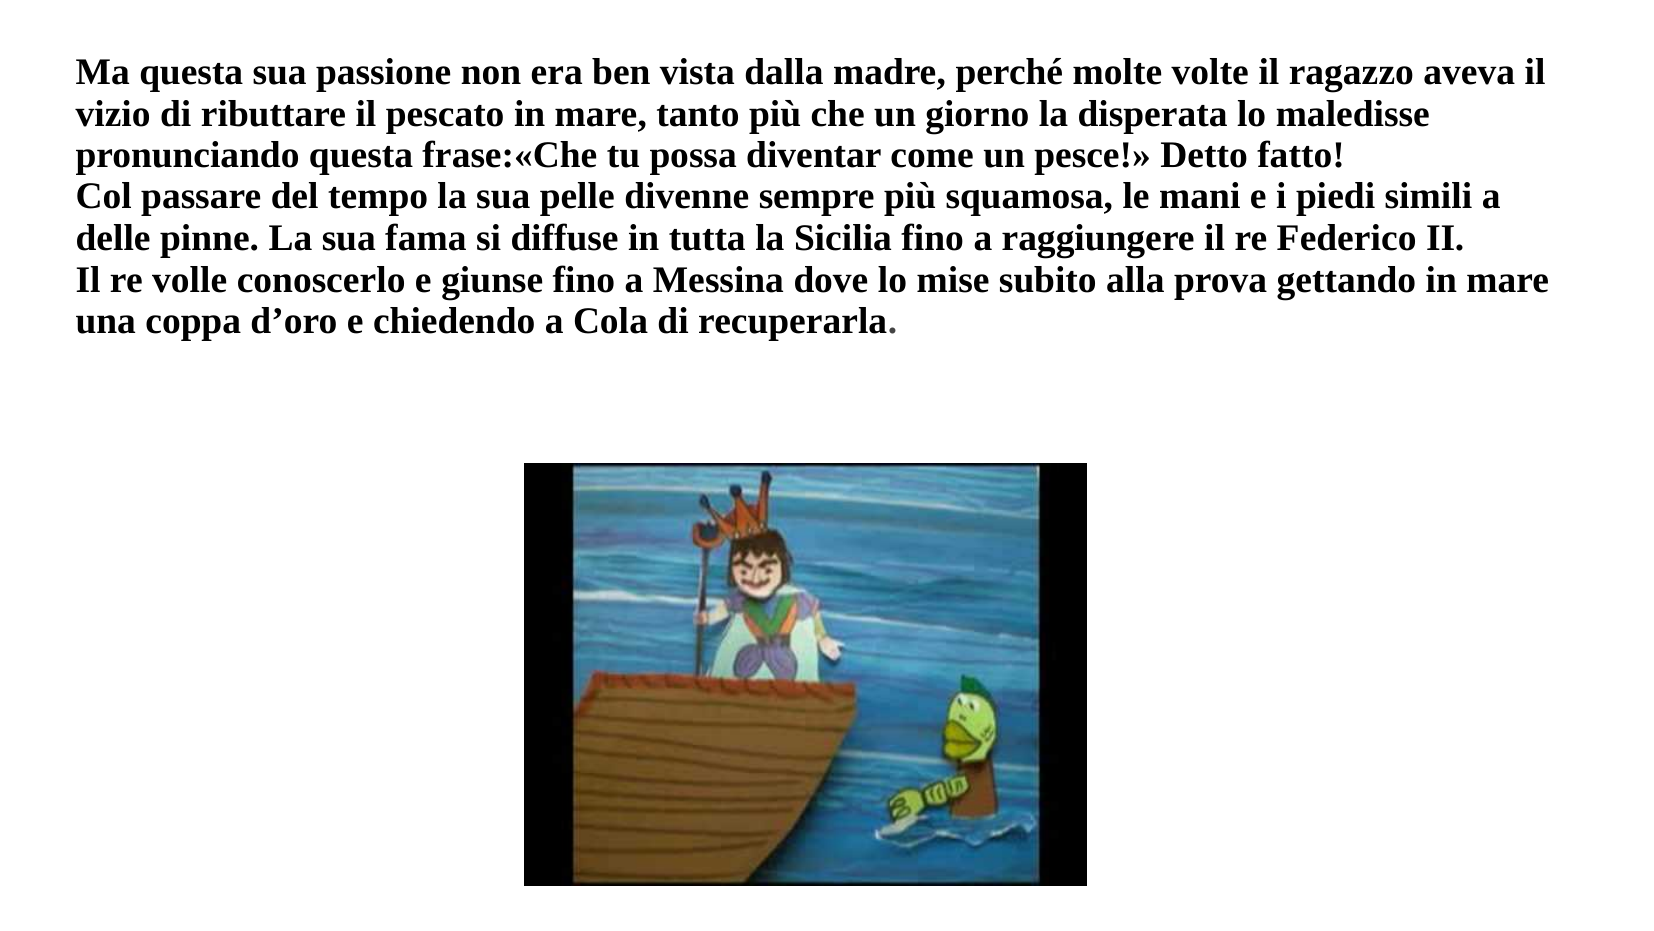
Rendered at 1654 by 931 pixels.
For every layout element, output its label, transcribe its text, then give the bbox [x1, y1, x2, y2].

picture [524, 463, 1087, 886]
list Ma questa sua passione non era ben vista dalla madre, perché molte volte il ragazzo aveva il vizio di ributtare il pescato in mare, tanto più che un giorno la disperata lo maledisse pronunciando questa frase:«Che tu possa diventar come un pesce!» Detto fatto! Col passare del tempo la sua pelle divenne sempre più squamosa, le mani e i piedi simili a delle pinne. La sua fama si diffuse in tutta la Sicilia fino a raggiungere il re Federico II. Il re volle conoscerlo e giunse fino a Messina dove lo mise subito alla prova gettando in mare una coppa d’oro e chiedendo a Cola di recuperarla. [75, 18, 1564, 558]
